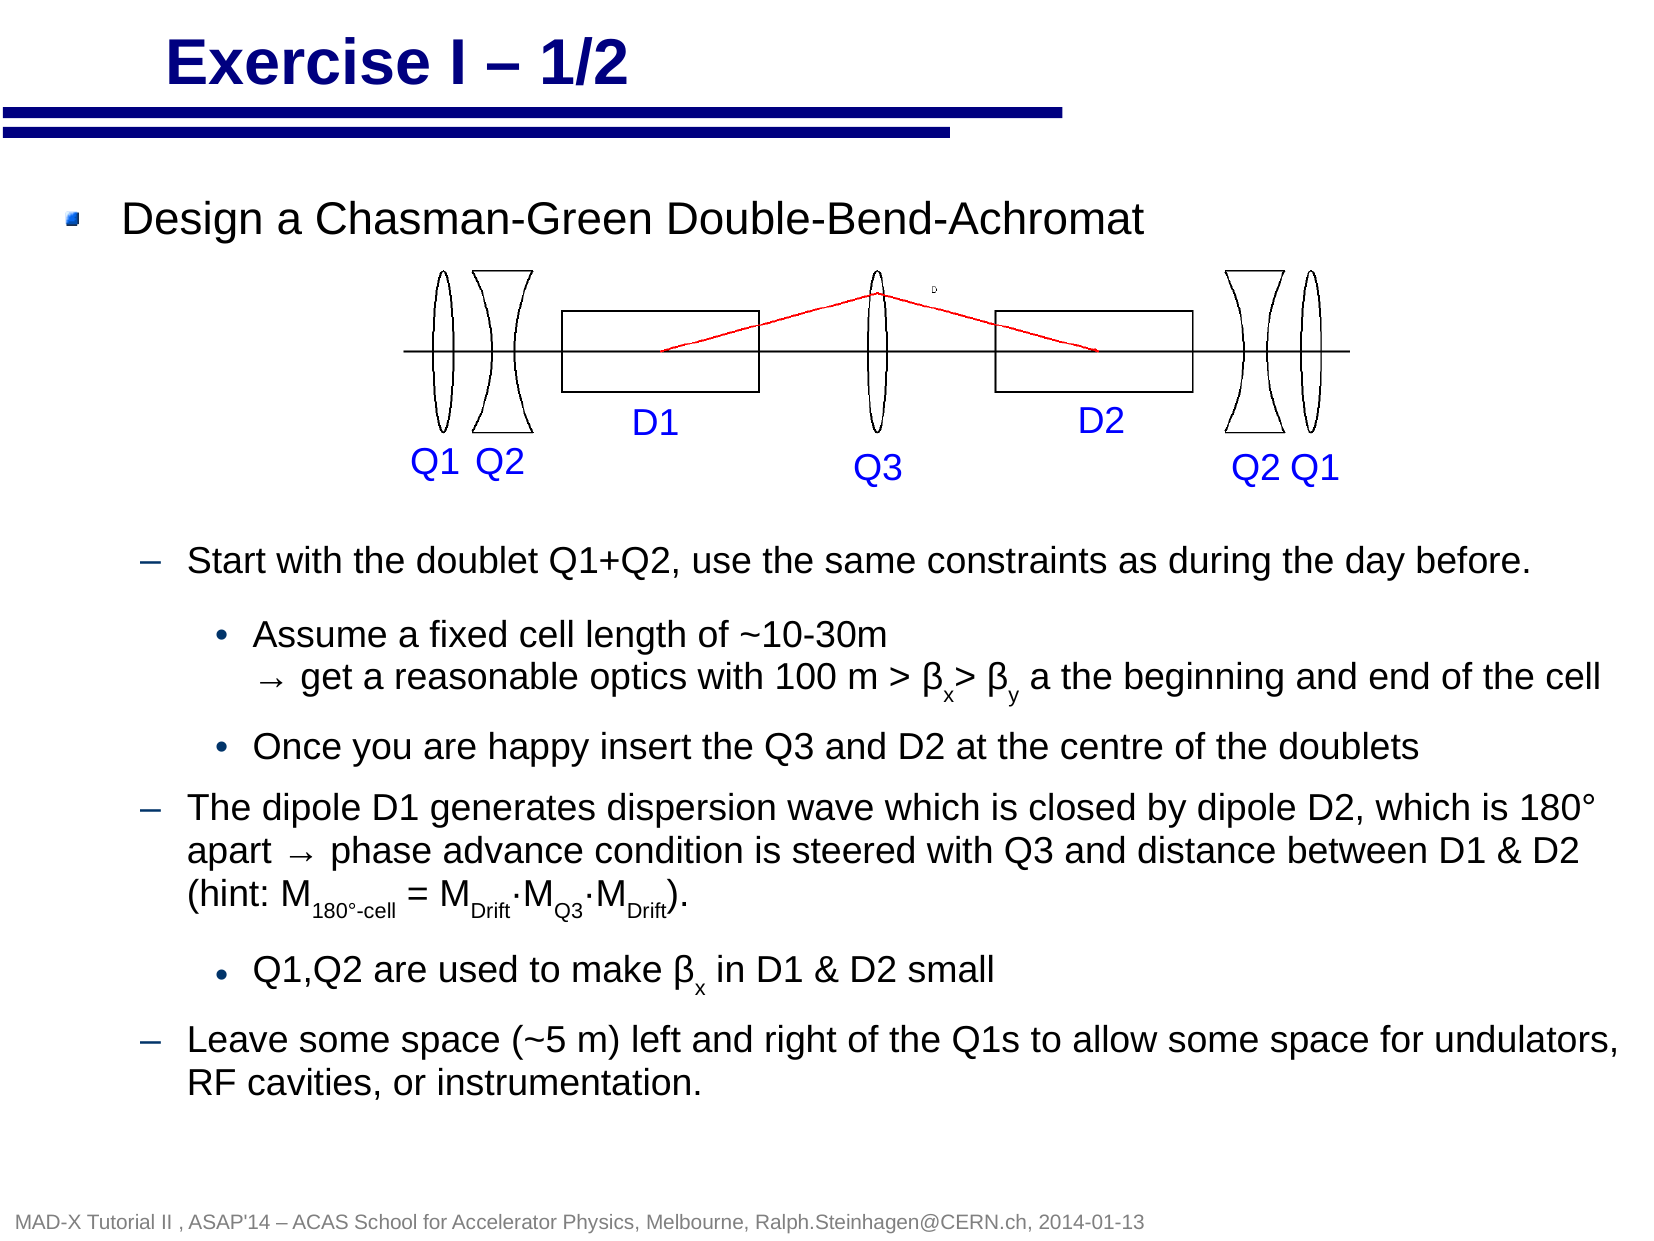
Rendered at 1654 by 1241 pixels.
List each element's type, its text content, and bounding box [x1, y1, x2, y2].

picture [377, 254, 1388, 452]
text_box D2 [1062, 392, 1141, 449]
text_box Q2 [1216, 439, 1275, 497]
text_box Q1 [1275, 439, 1356, 497]
title Exercise I – 1/2 [165, 0, 1323, 124]
text_box Q2 [460, 433, 541, 491]
text_box Q1 [395, 433, 460, 491]
text_box D1 [616, 394, 695, 452]
list Design a Chasman-Green Double-Bend-Achromat Start with the doublet Q1+Q2, use the same constraints as during the day before. Assume a fixed cell length of ~10-30m → get a reasonable optics with 100 m > βx> βy a the beginning and end of the cell Once you are happy insert the Q3 and D2 at the centre of the doublets The dipole D1 generates dispersion wave which is closed by dipole D2, which is 180° apart → phase advance condition is steered with Q3 and distance between D1 & D2 (hint: M180°-cell = MDrift·MQ3·MDrift). Q1,Q2 are used to make βx in D1 & D2 small Leave some space (~5 m) left and right of the Q1s to allow some space for undulators, RF cavities, or instrumentation. [65, 192, 1628, 1205]
text_box Q3 [838, 439, 919, 497]
